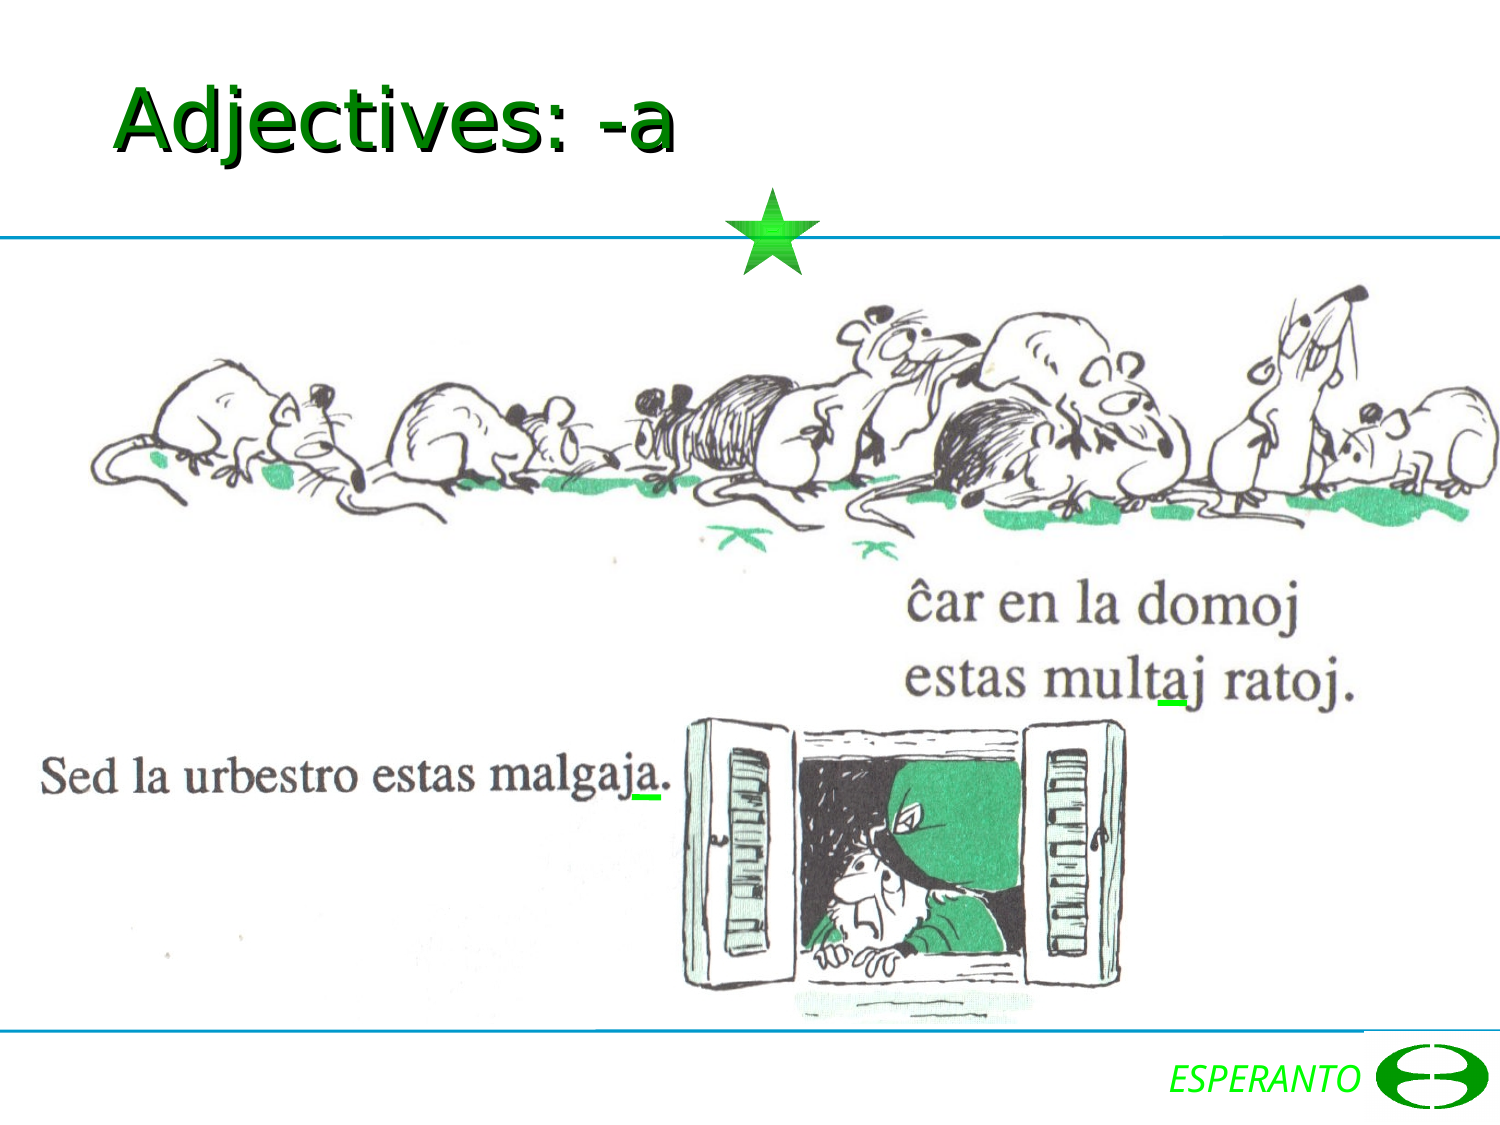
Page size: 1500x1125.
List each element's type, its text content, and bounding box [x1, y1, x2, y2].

title Adjectives: -a [112, 5, 1448, 245]
picture [32, 277, 1500, 1024]
picture [1364, 1032, 1500, 1122]
